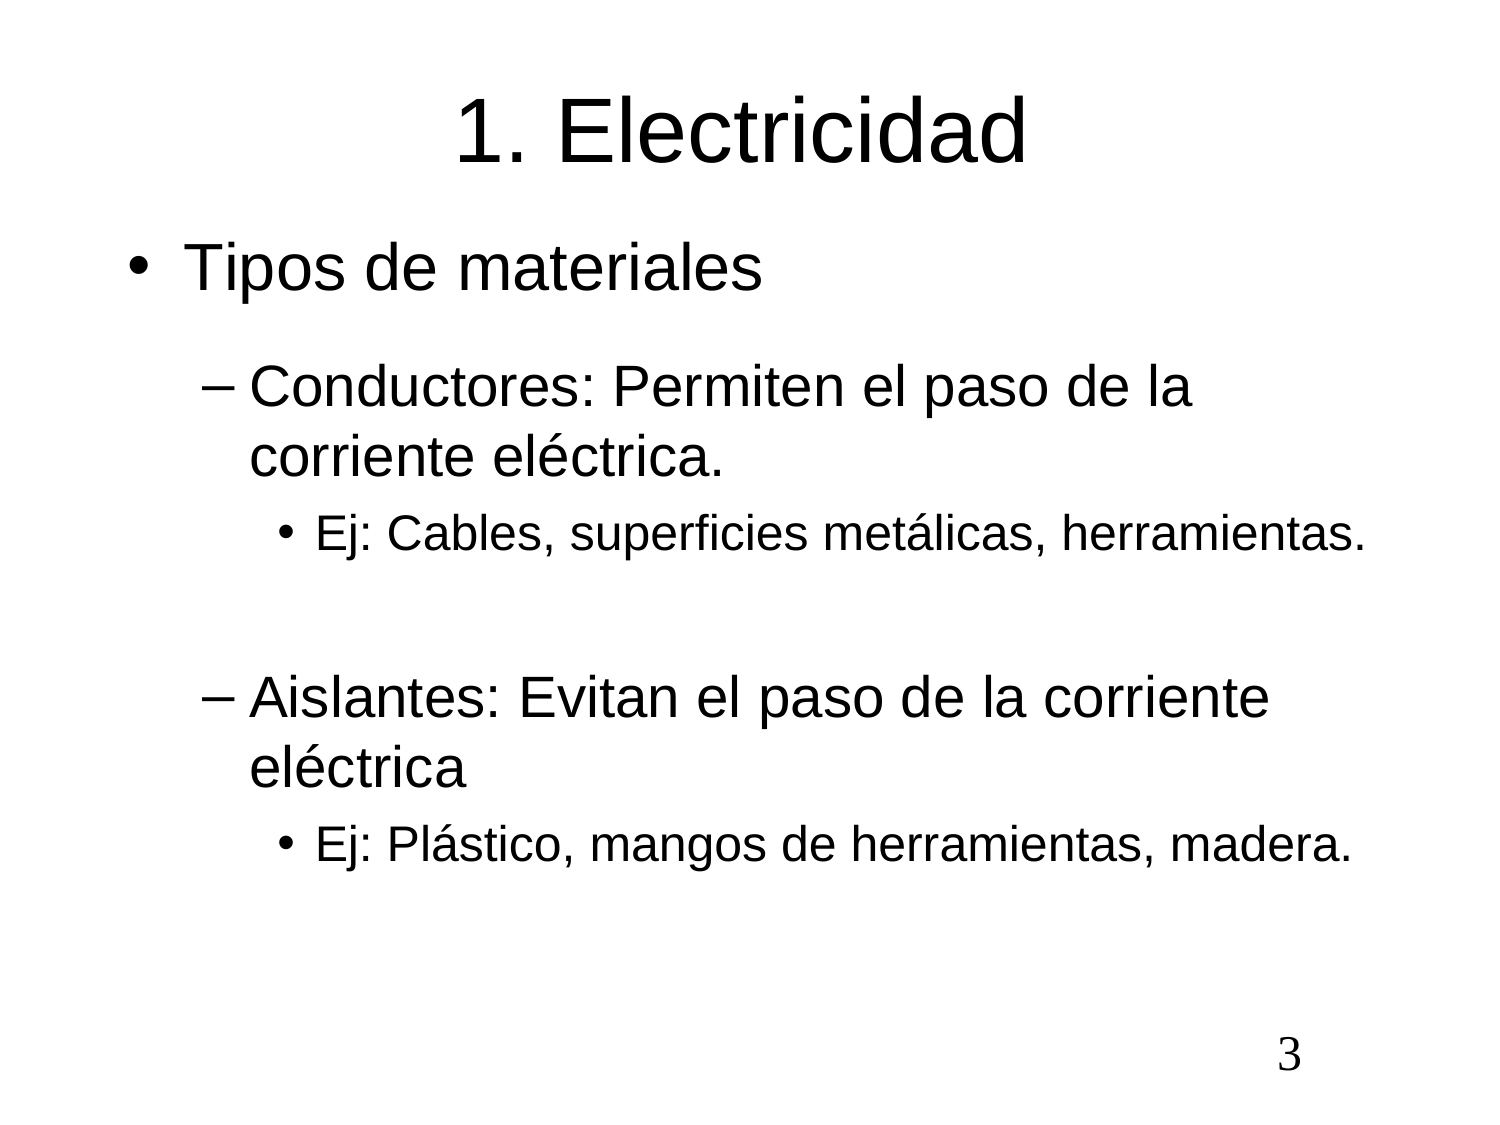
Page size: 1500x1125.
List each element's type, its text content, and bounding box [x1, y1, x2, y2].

list Tipos de materiales Conductores: Permiten el paso de la corriente eléctrica. Ej: Cables, superficies metálicas, herramientas. Aislantes: Evitan el paso de la corriente eléctrica Ej: Plástico, mangos de herramientas, madera. [112, 216, 1388, 1000]
title 1. Electricidad [104, 32, 1380, 220]
